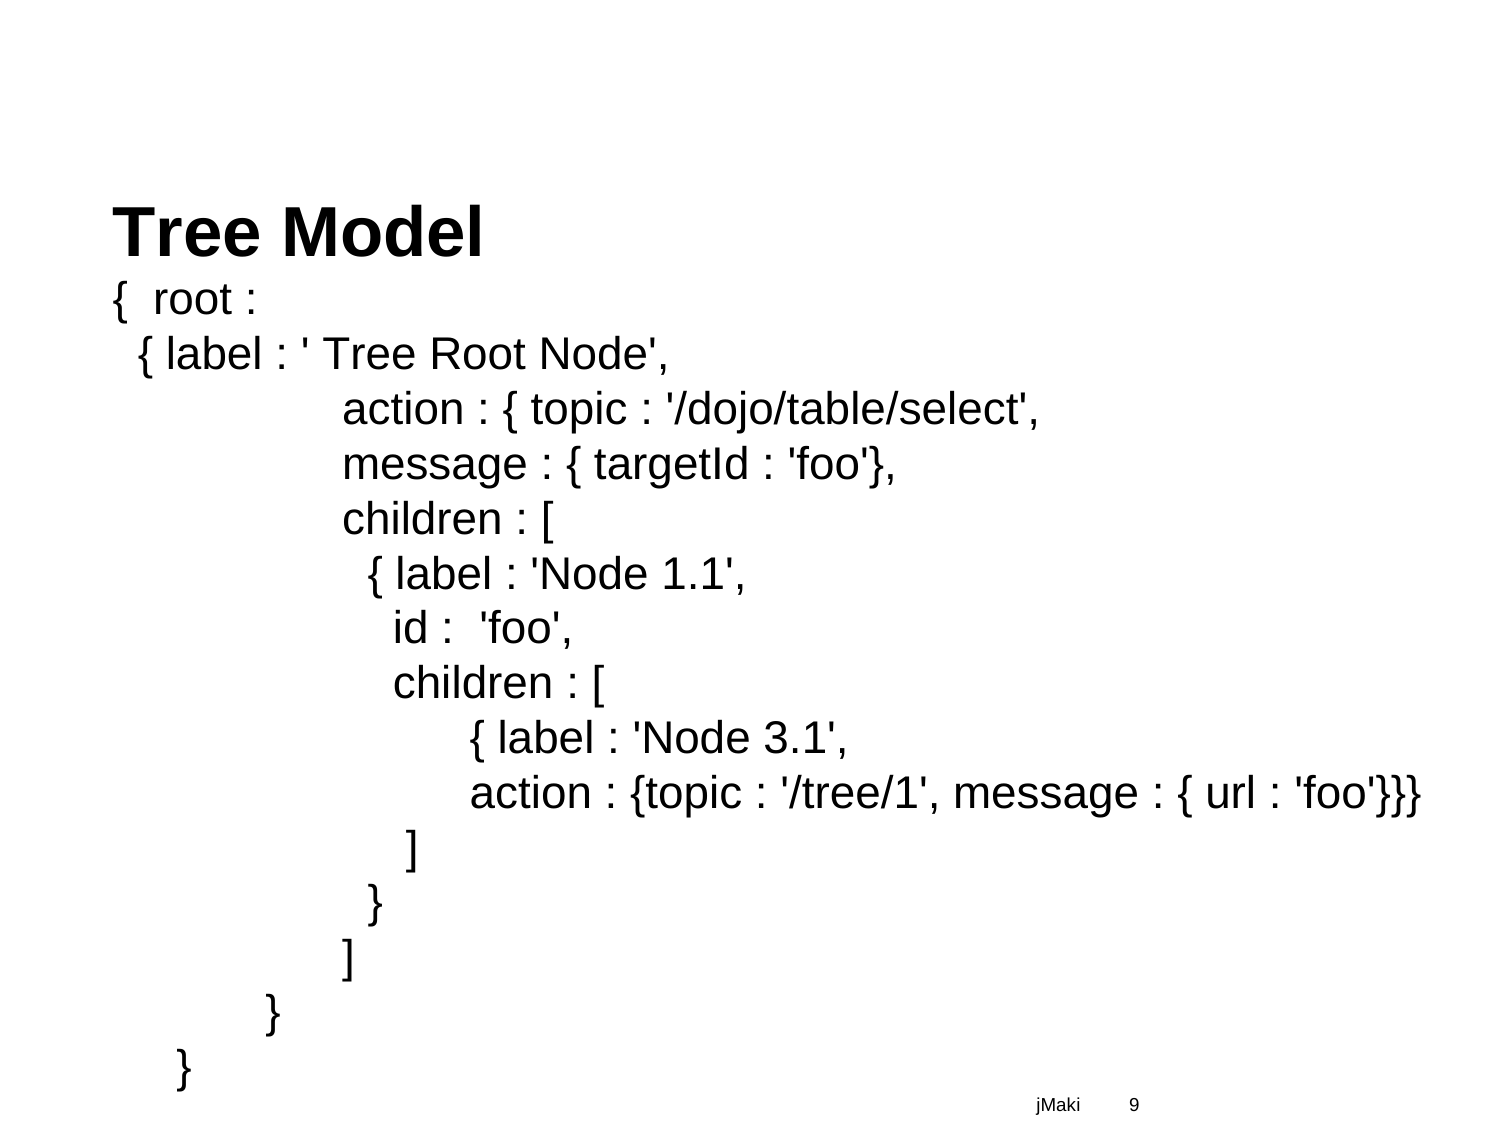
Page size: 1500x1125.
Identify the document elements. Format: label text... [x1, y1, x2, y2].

text_box { root : { label : ' Tree Root Node', action : { topic : '/dojo/table/select', message : { targetId : 'foo'}, children : [ { label : 'Node 1.1', id : 'foo', children : [ { label : 'Node 3.1', action : {topic : '/tree/1', message : { url : 'foo'}}} ] } ] } } [112, 270, 1500, 1125]
title Tree Model [112, 119, 1417, 270]
